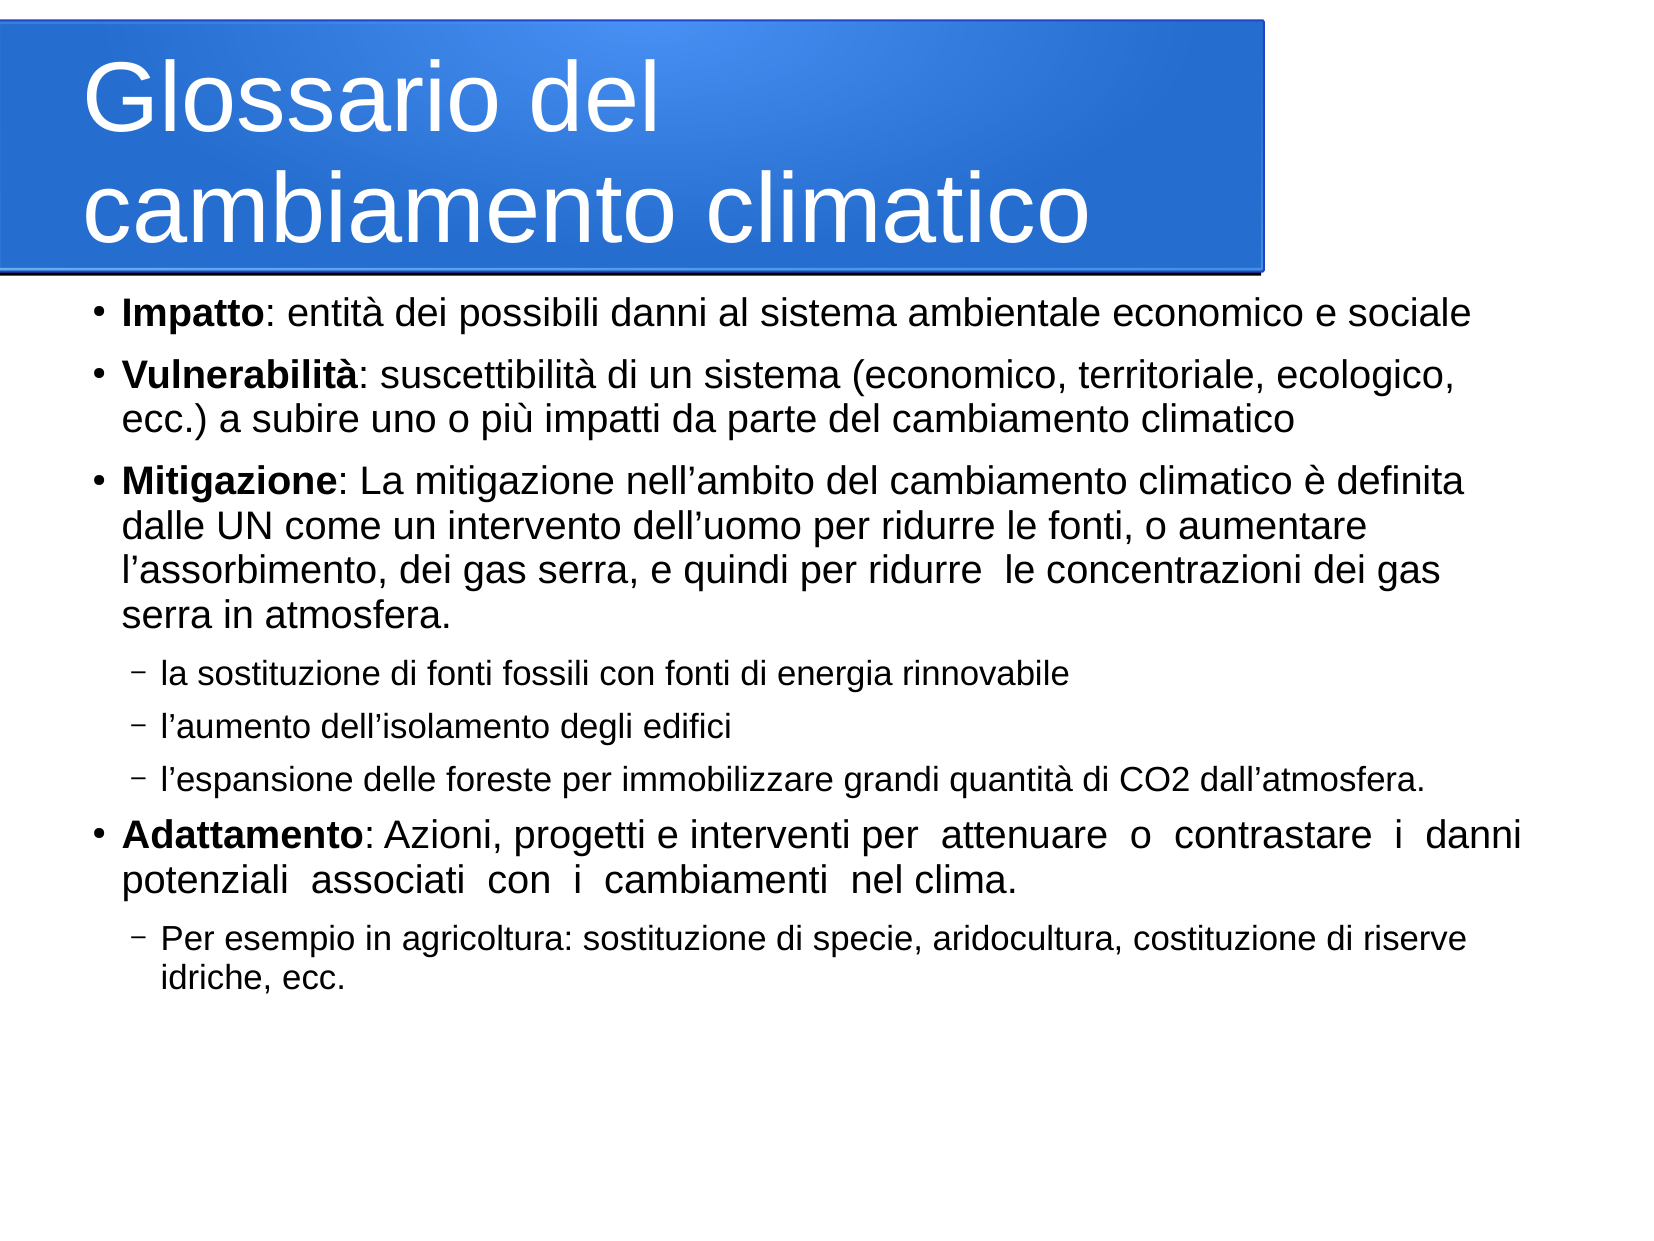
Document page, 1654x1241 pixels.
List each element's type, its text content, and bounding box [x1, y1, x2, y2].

list Impatto: entità dei possibili danni al sistema ambientale economico e sociale Vulnerabilità: suscettibilità di un sistema (economico, territoriale, ecologico, ecc.) a subire uno o più impatti da parte del cambiamento climatico Mitigazione: La mitigazione nell’ambito del cambiamento climatico è definita dalle UN come un intervento dell’uomo per ridurre le fonti, o aumentare l’assorbimento, dei gas serra, e quindi per ridurre le concentrazioni dei gas serra in atmosfera. la sostituzione di fonti fossili con fonti di energia rinnovabile l’aumento dell’isolamento degli edifici l’espansione delle foreste per immobilizzare grandi quantità di CO2 dall’atmosfera. Adattamento: Azioni, progetti e interventi per attenuare o contrastare i danni potenziali associati con i cambiamenti nel clima. Per esempio in agricoltura: sostituzione di specie, aridocultura, costituzione di riserve idriche, ecc. [82, 290, 1538, 1010]
title Glossario del cambiamento climatico [82, 41, 1250, 265]
